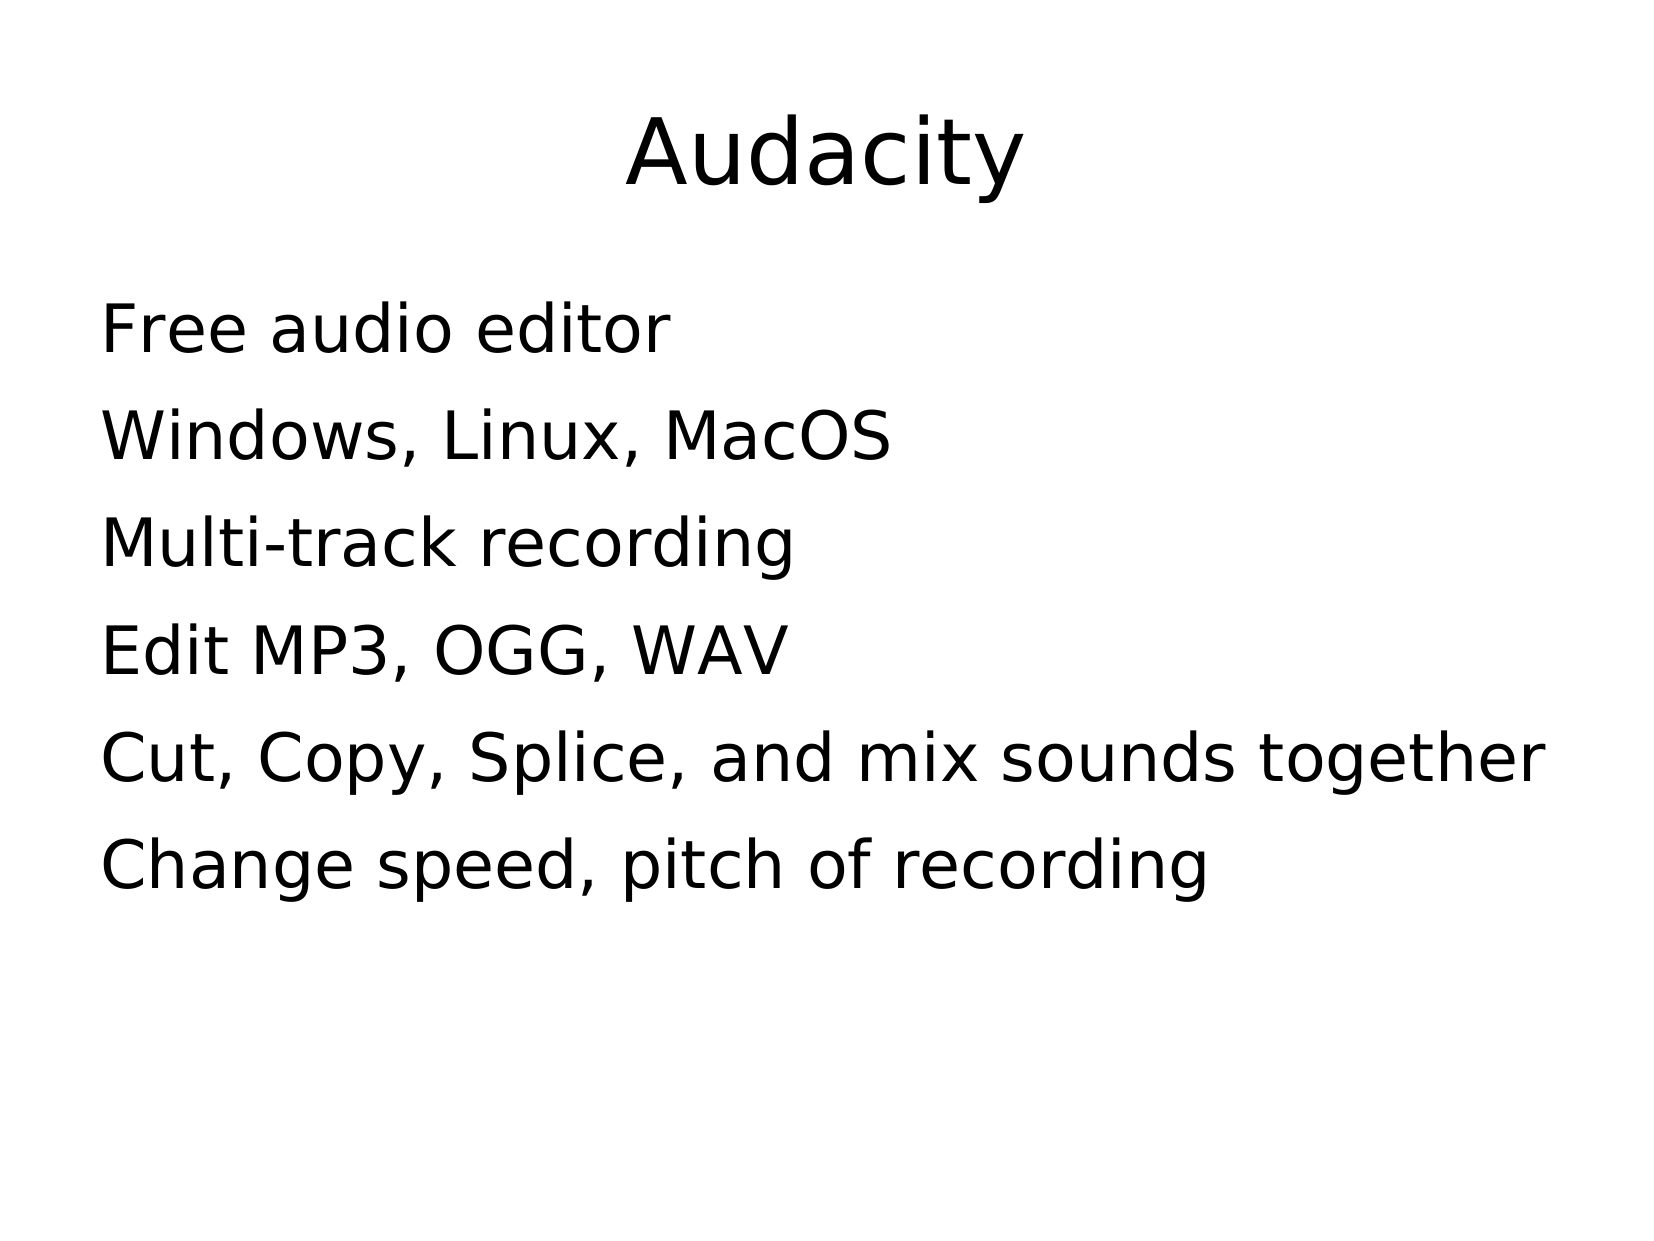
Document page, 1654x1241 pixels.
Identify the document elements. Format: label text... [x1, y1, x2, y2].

list Free audio editor Windows, Linux, MacOS Multi-track recording Edit MP3, OGG, WAV Cut, Copy, Splice, and mix sounds together Change speed, pitch of recording [82, 290, 1571, 1109]
title Audacity [82, 49, 1571, 257]
